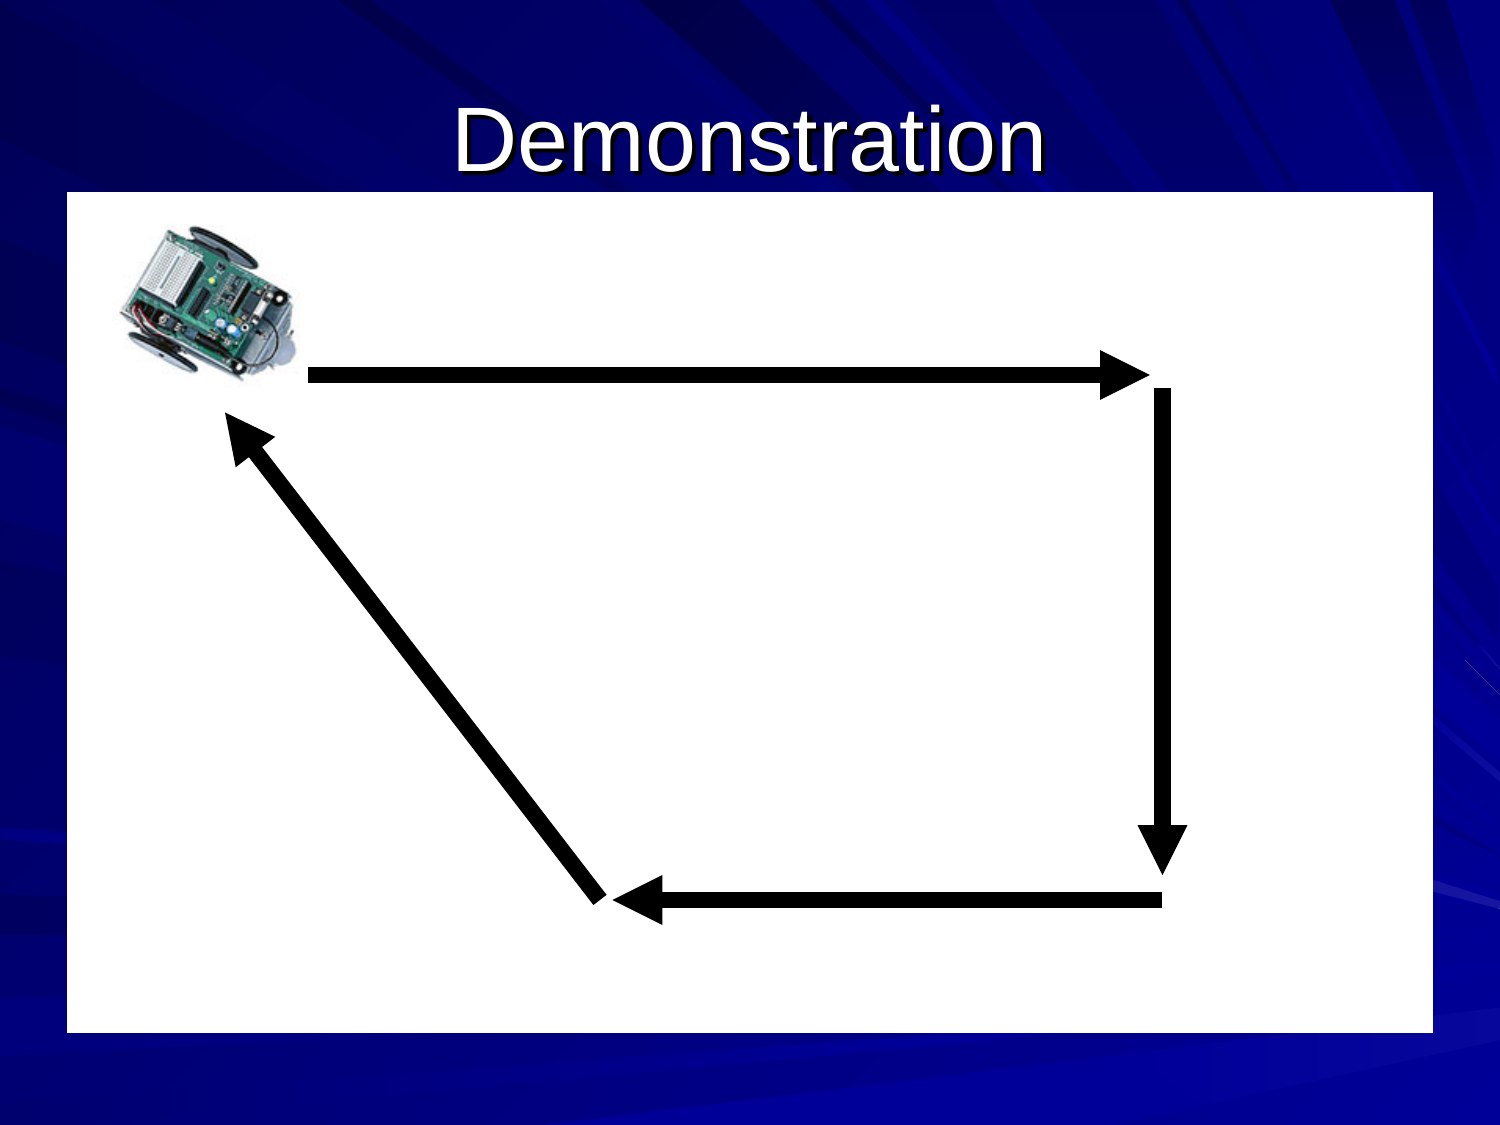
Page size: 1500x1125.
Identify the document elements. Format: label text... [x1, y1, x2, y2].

picture [112, 199, 308, 411]
title Demonstration [75, 45, 1426, 200]
text_box [75, 200, 1426, 1026]
